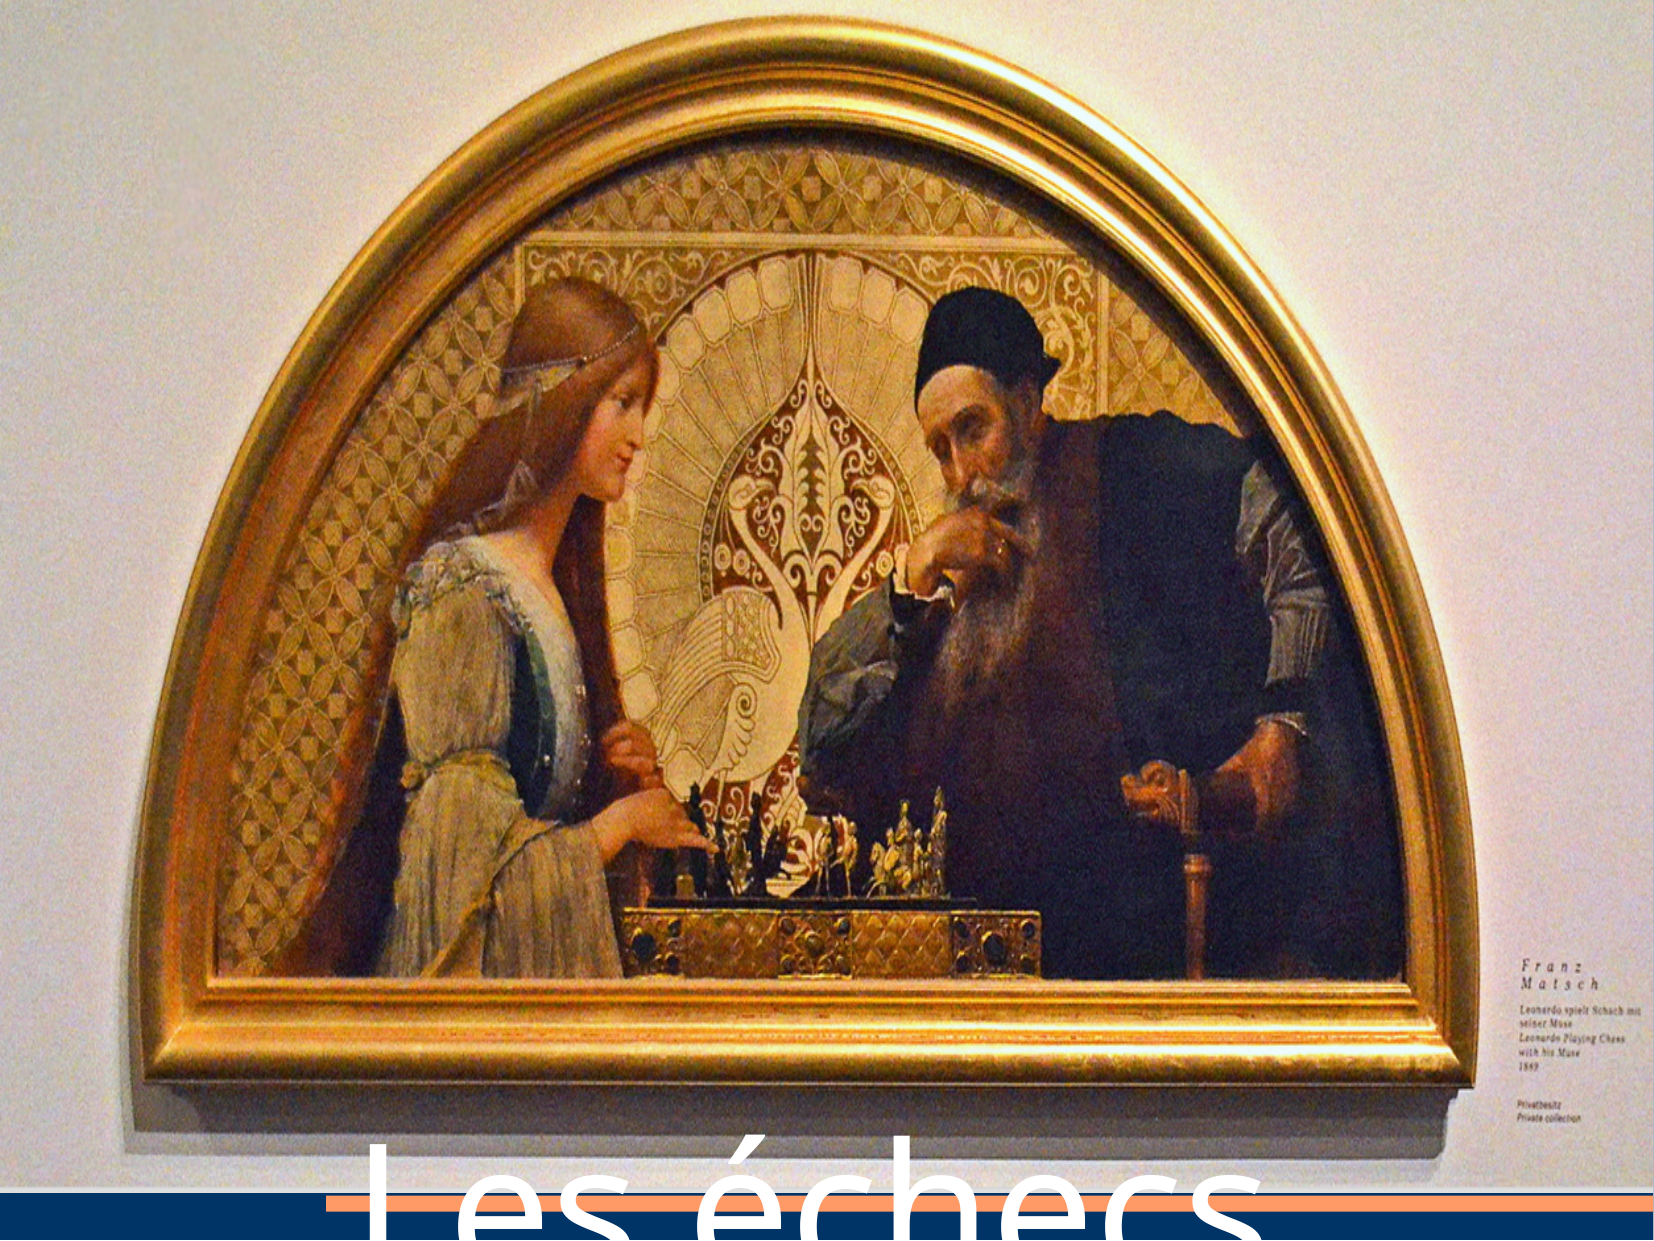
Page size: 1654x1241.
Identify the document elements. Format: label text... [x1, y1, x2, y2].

text_box Les échecs courtois [253, 1062, 1295, 1241]
picture [0, 0, 1654, 1193]
